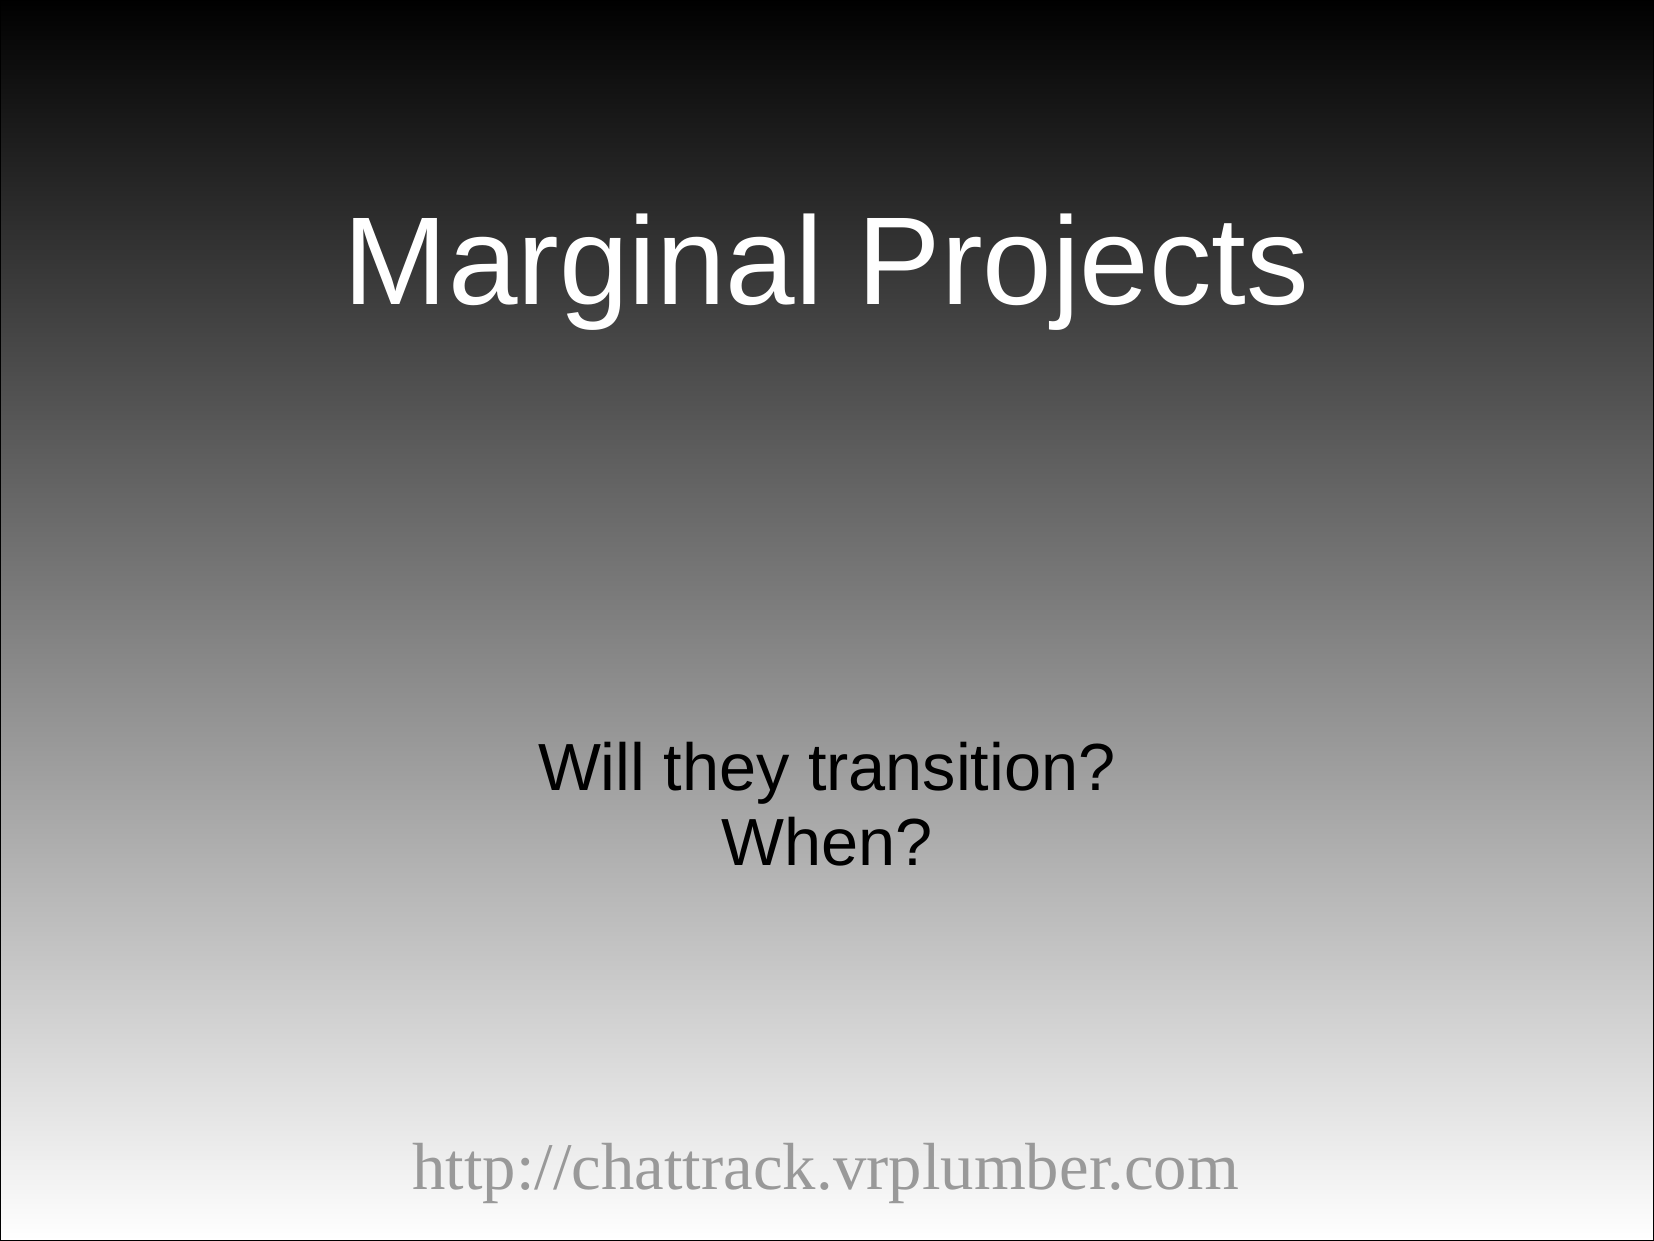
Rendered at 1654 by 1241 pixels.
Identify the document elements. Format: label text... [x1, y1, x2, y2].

subtitle Will they transition? When? [29, 403, 1625, 1207]
title Marginal Projects [0, 56, 1654, 466]
